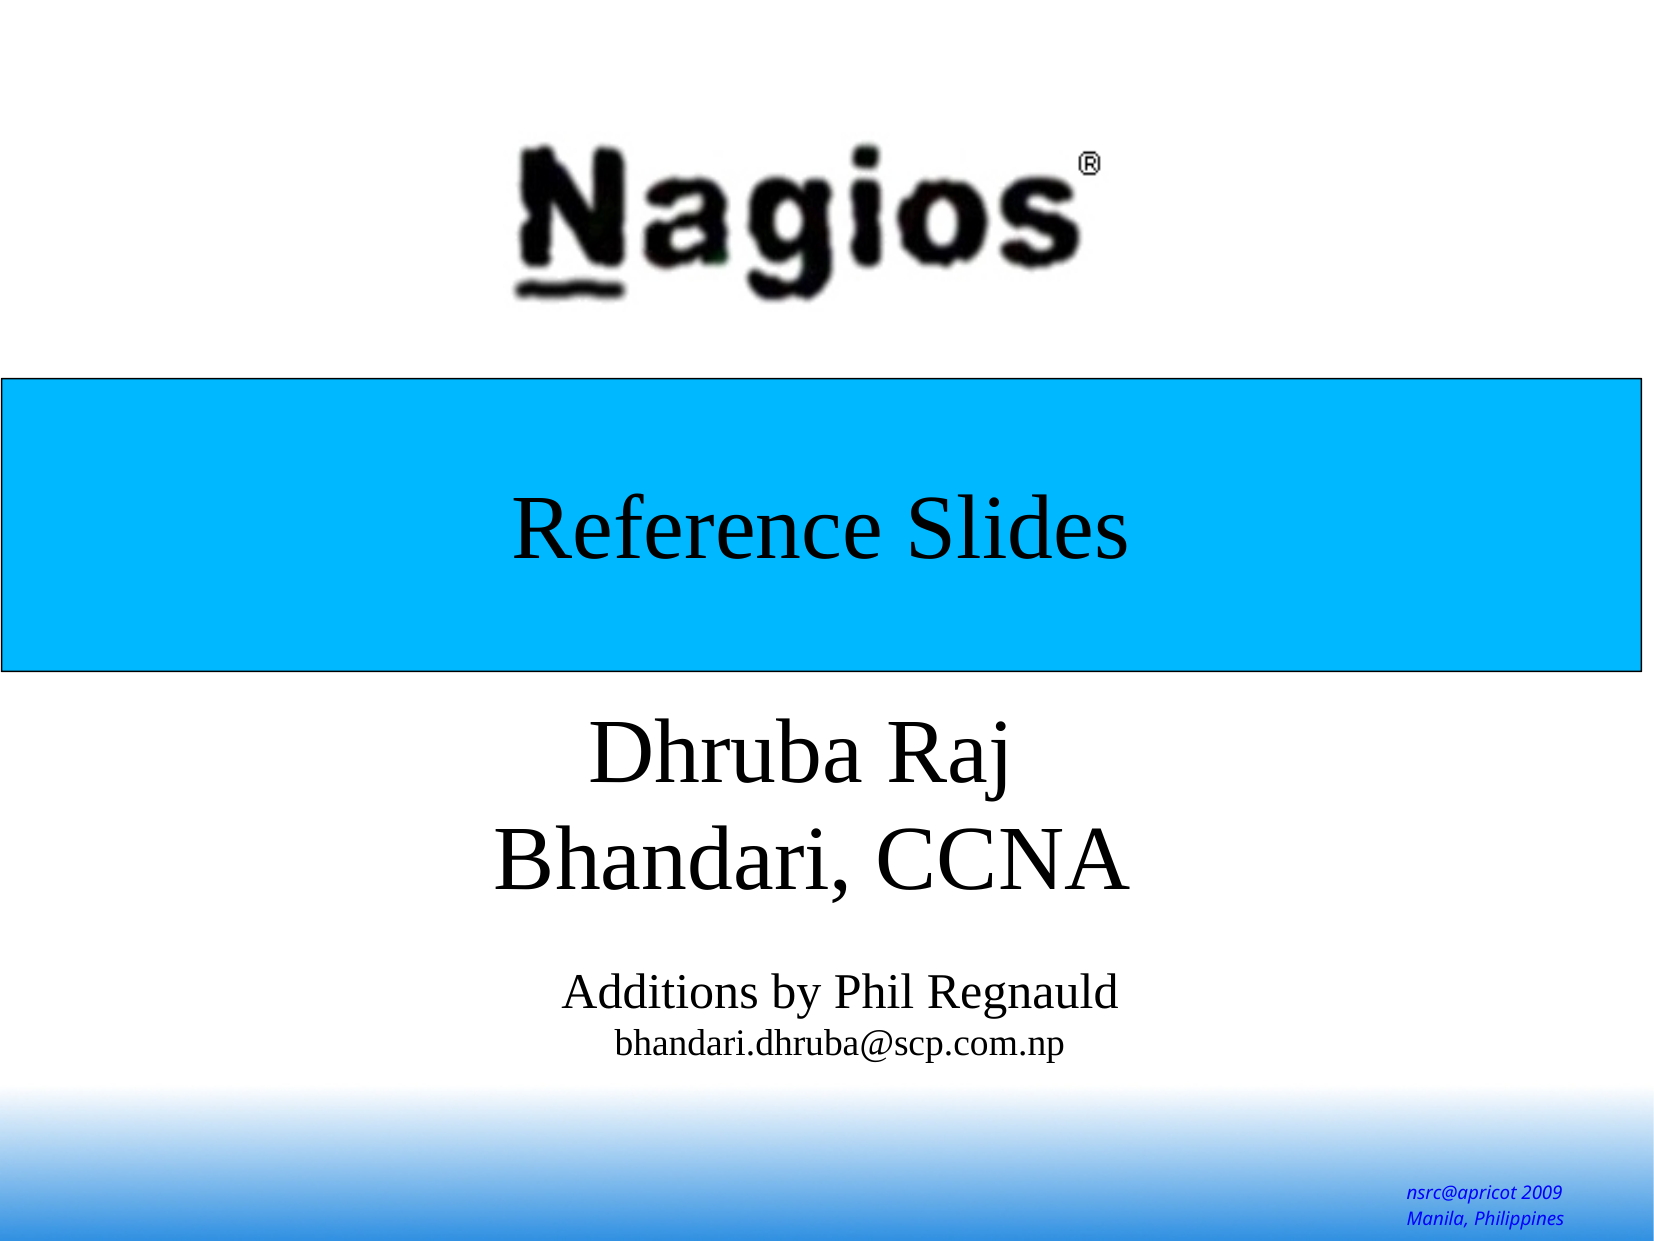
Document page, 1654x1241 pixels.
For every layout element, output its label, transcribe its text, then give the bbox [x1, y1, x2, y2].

picture [0, 1083, 1654, 1241]
text_box Additions by Phil Regnauld bhandari.dhruba@scp.com.np [514, 976, 1167, 1072]
text_box Reference Slides [1, 378, 1642, 672]
text_box Dhruba Raj Bhandari, CCNA [388, 688, 1214, 976]
picture [503, 131, 1109, 312]
